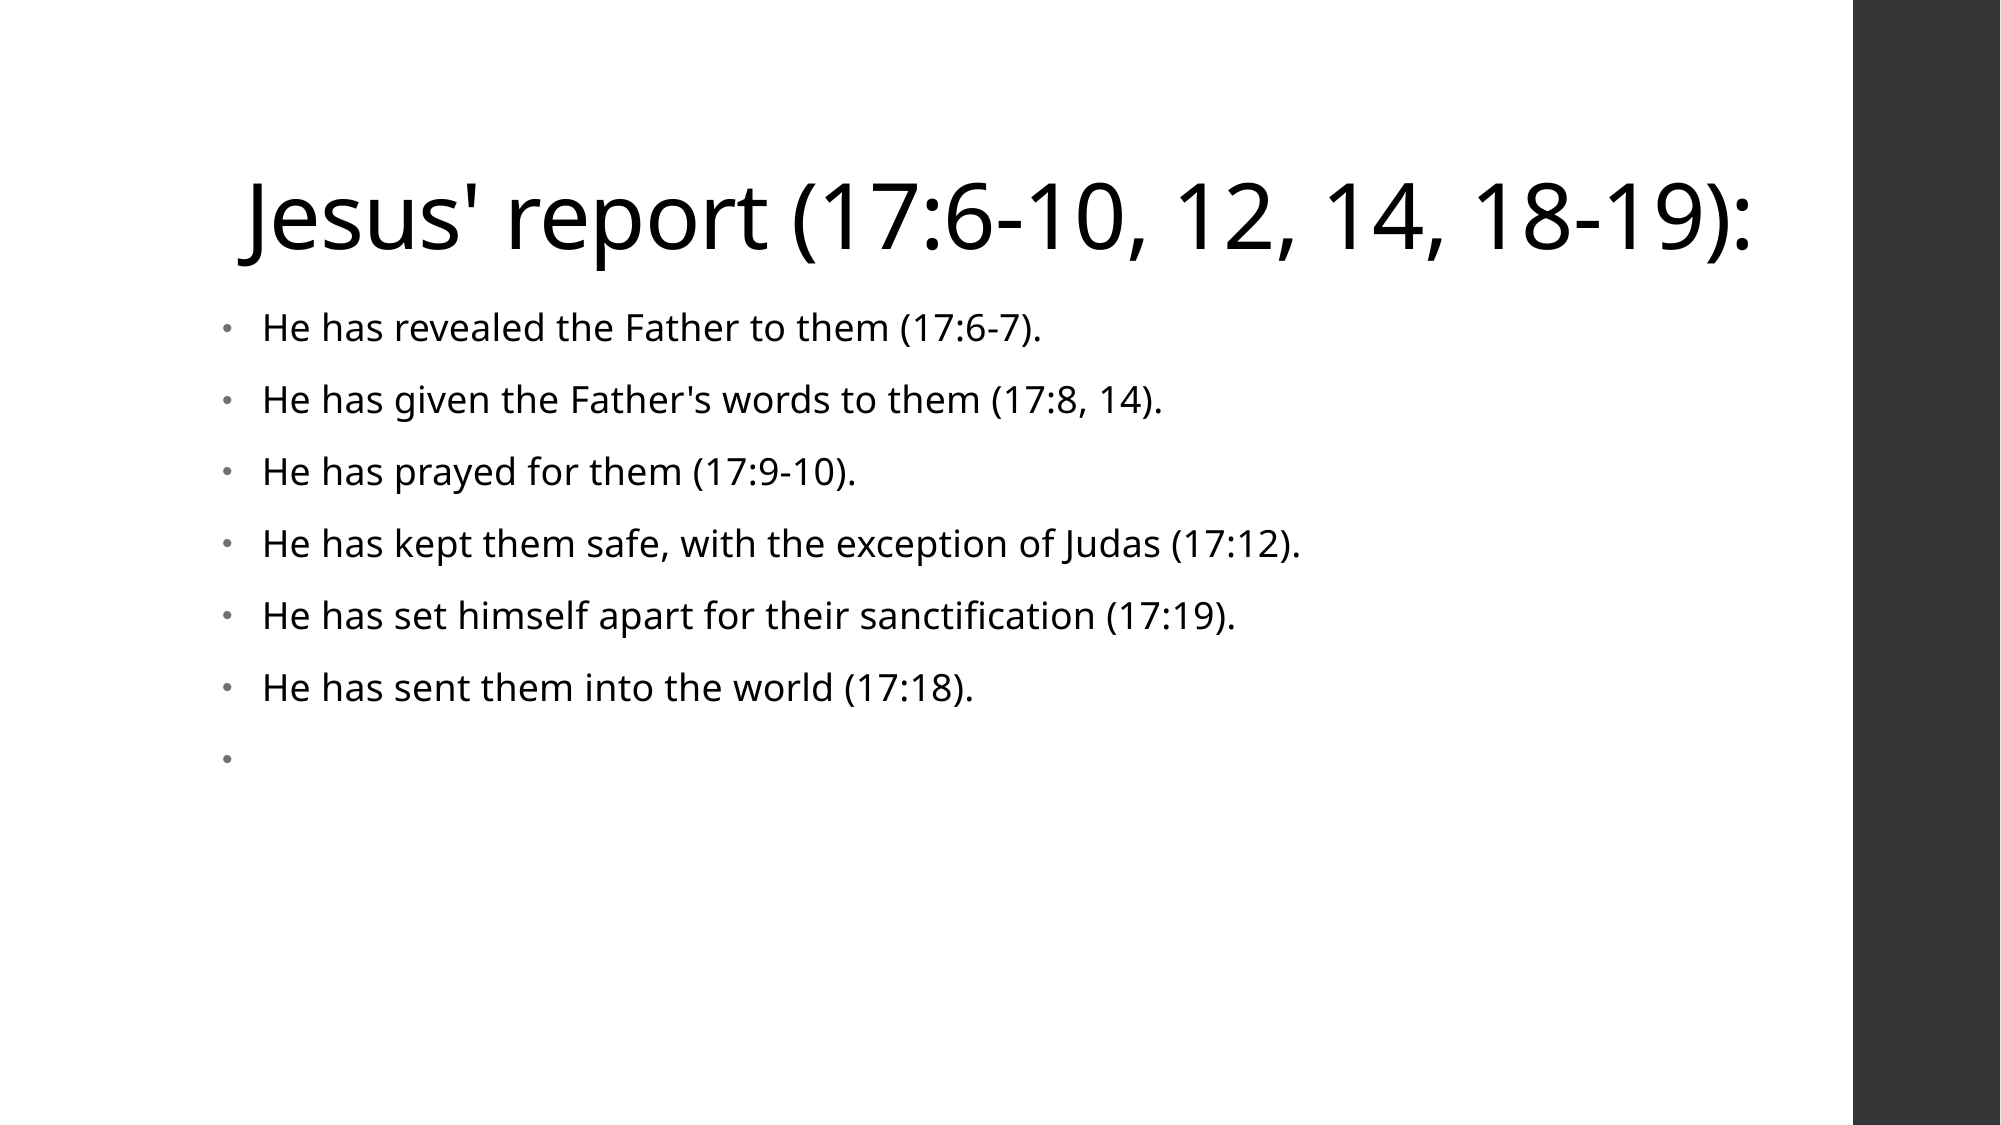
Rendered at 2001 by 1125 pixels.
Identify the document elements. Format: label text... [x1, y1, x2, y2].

title Jesus' report (17:6-10, 12, 14, 18-19): [206, 60, 1797, 278]
list He has revealed the Father to them (17:6-7). He has given the Father's words to them (17:8, 14). He has prayed for them (17:9-10). He has kept them safe, with the exception of Judas (17:12). He has set himself apart for their sanctification (17:19). He has sent them into the world (17:18). [206, 299, 1617, 1014]
